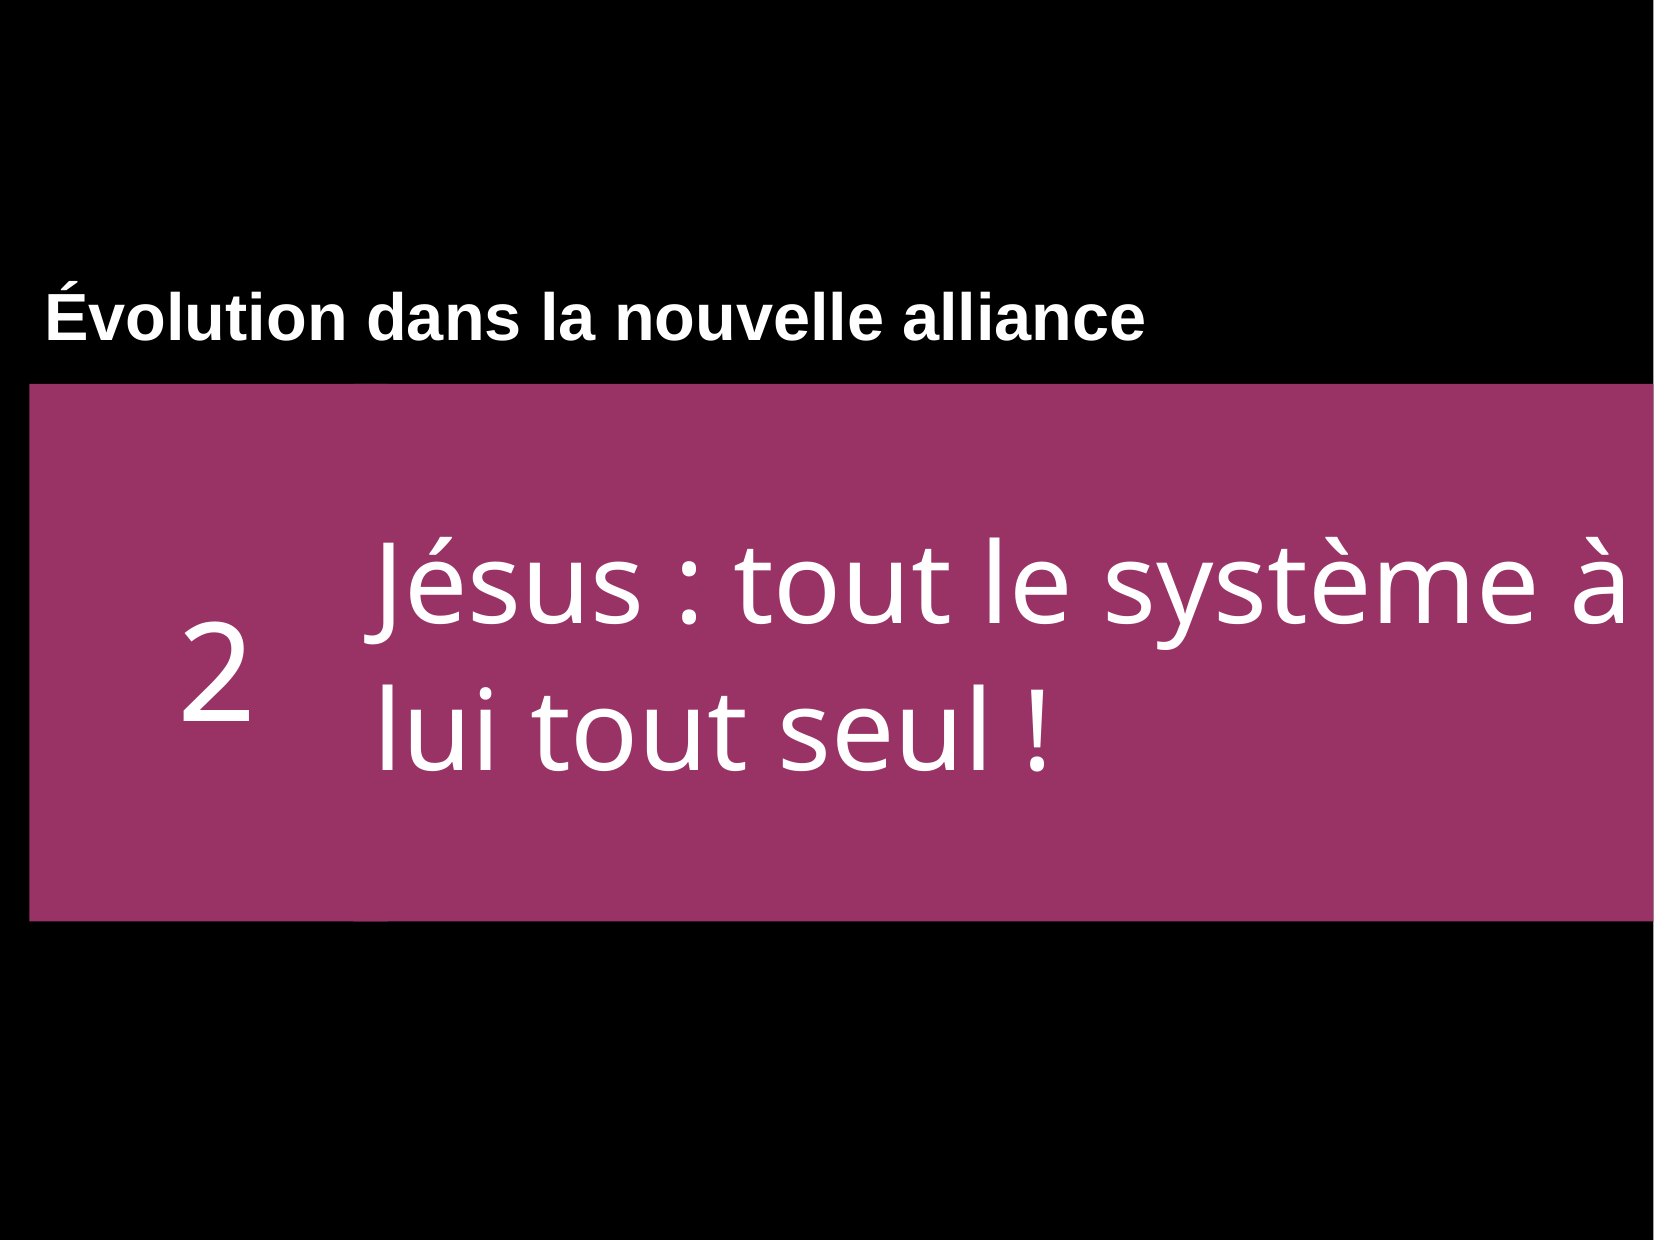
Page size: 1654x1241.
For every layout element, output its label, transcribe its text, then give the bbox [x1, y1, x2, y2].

text_box Évolution dans la nouvelle alliance [29, 272, 1654, 363]
text_box Jésus : tout le système à lui tout seul ! [354, 383, 1654, 922]
text_box 2 [159, 566, 300, 770]
text_box [29, 383, 354, 922]
